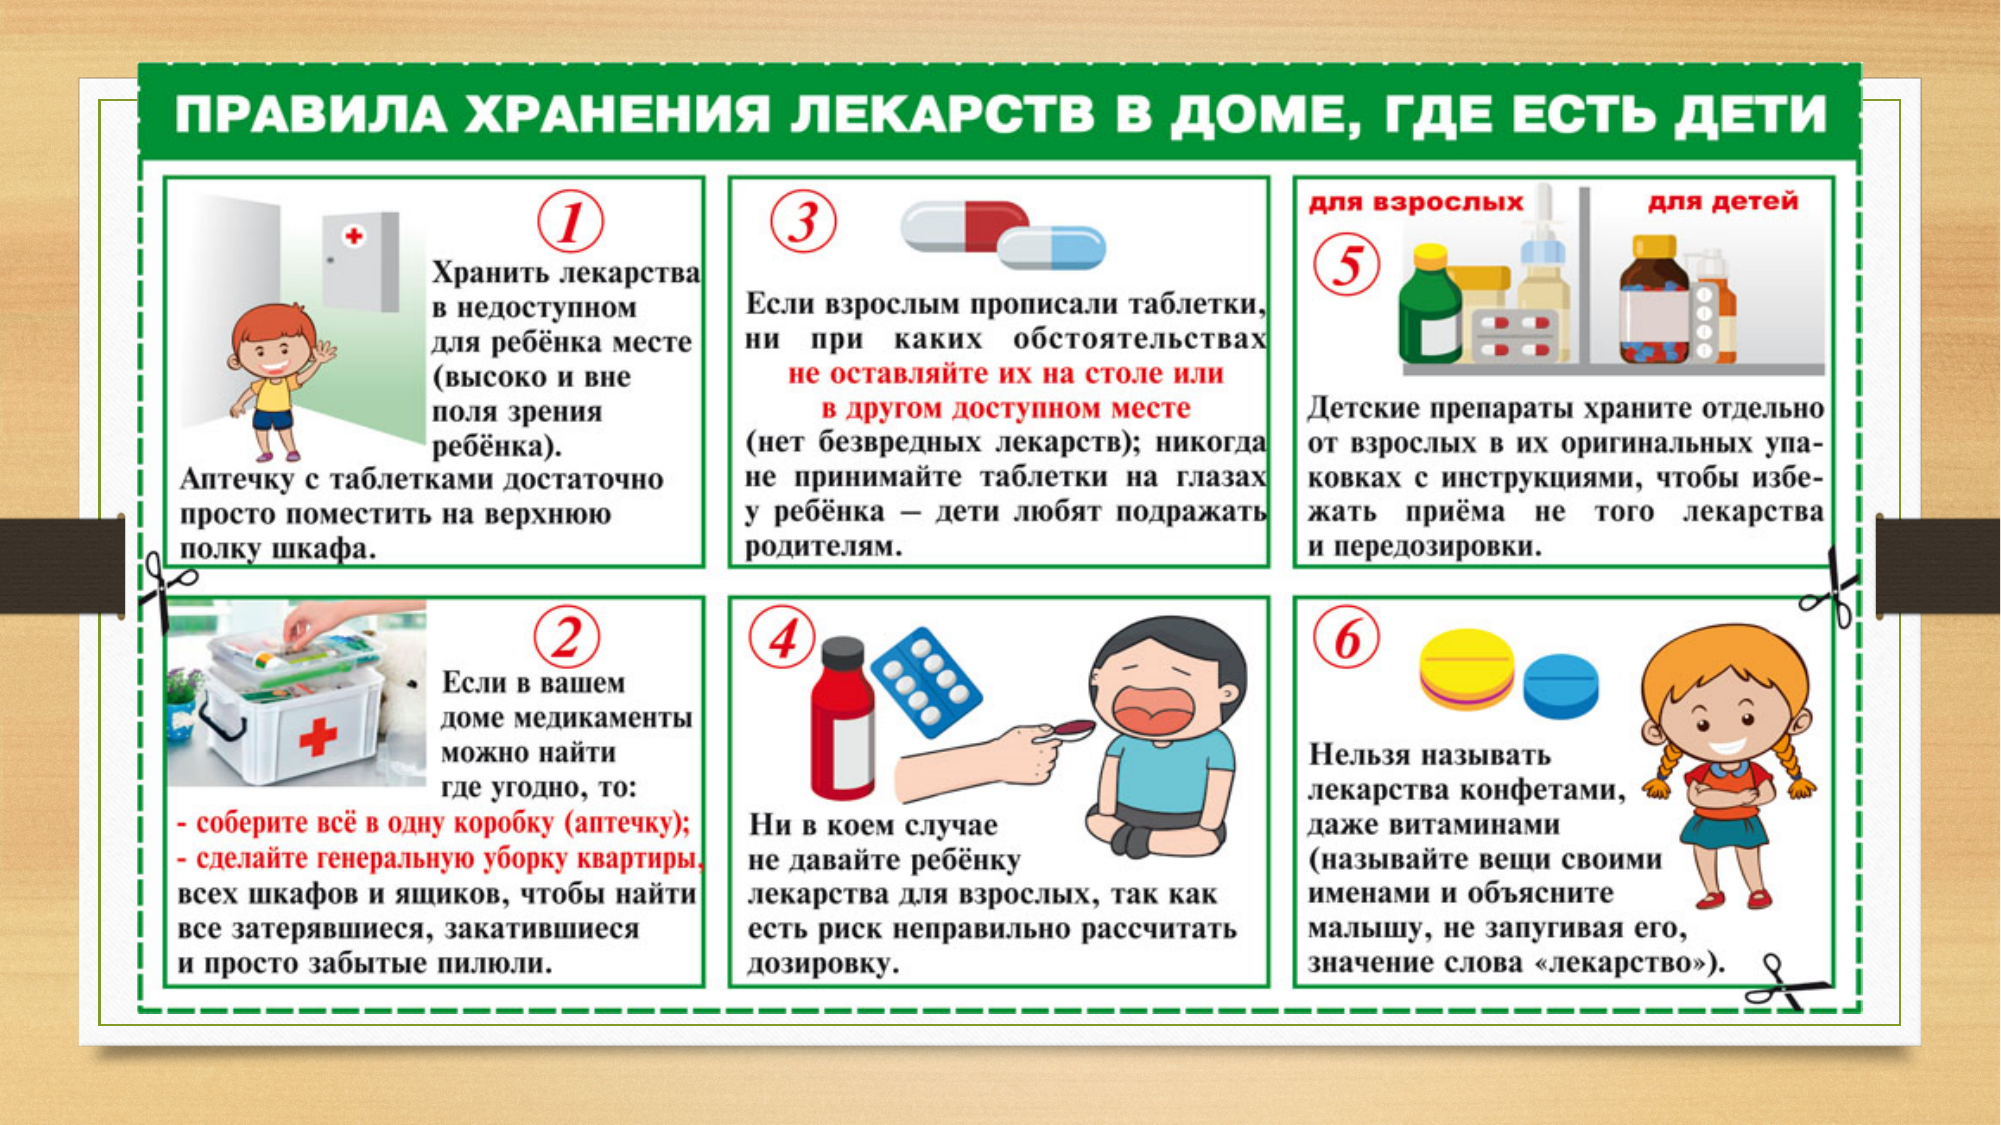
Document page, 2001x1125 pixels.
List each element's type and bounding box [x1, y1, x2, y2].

picture [137, 62, 1863, 1014]
